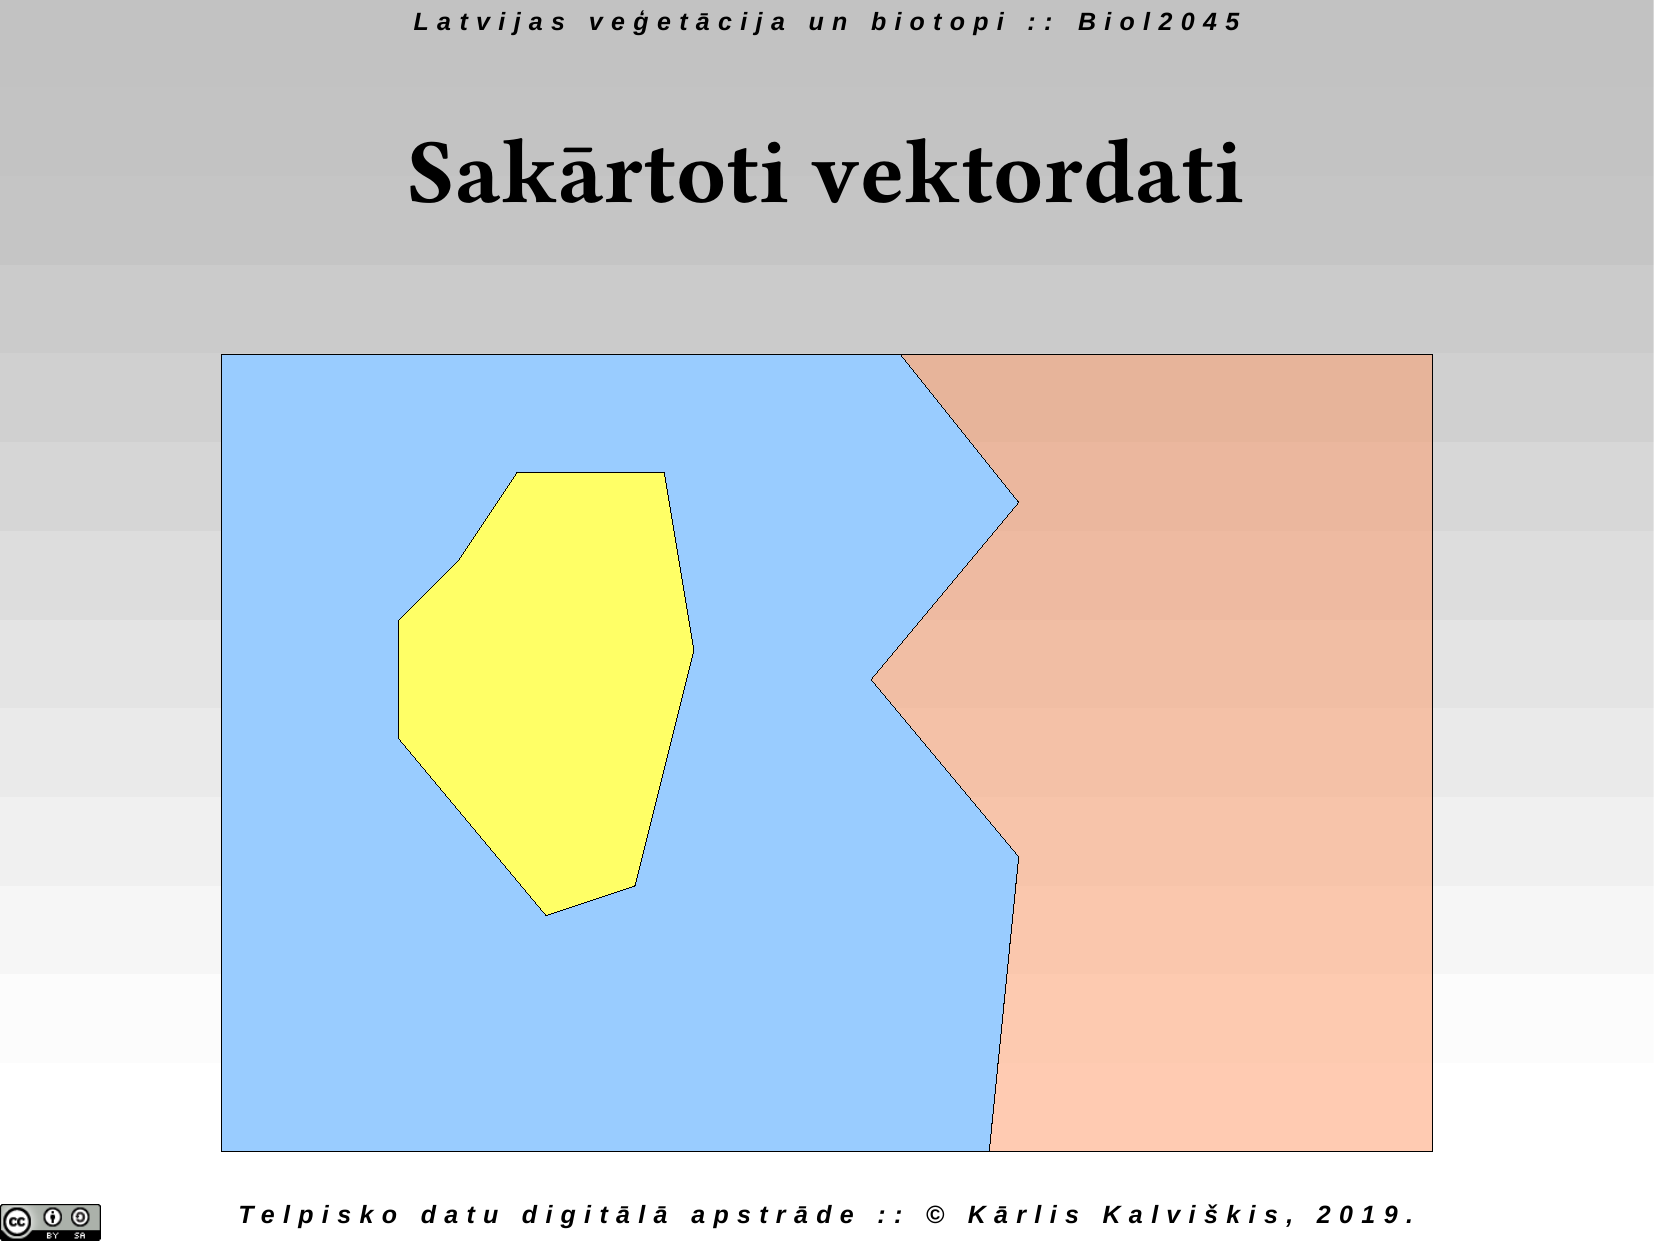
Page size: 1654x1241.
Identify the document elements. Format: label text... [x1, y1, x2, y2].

title Sakārtoti vektordati [29, 49, 1625, 296]
picture [0, 0, 1654, 1241]
text_box [221, 354, 1433, 1152]
